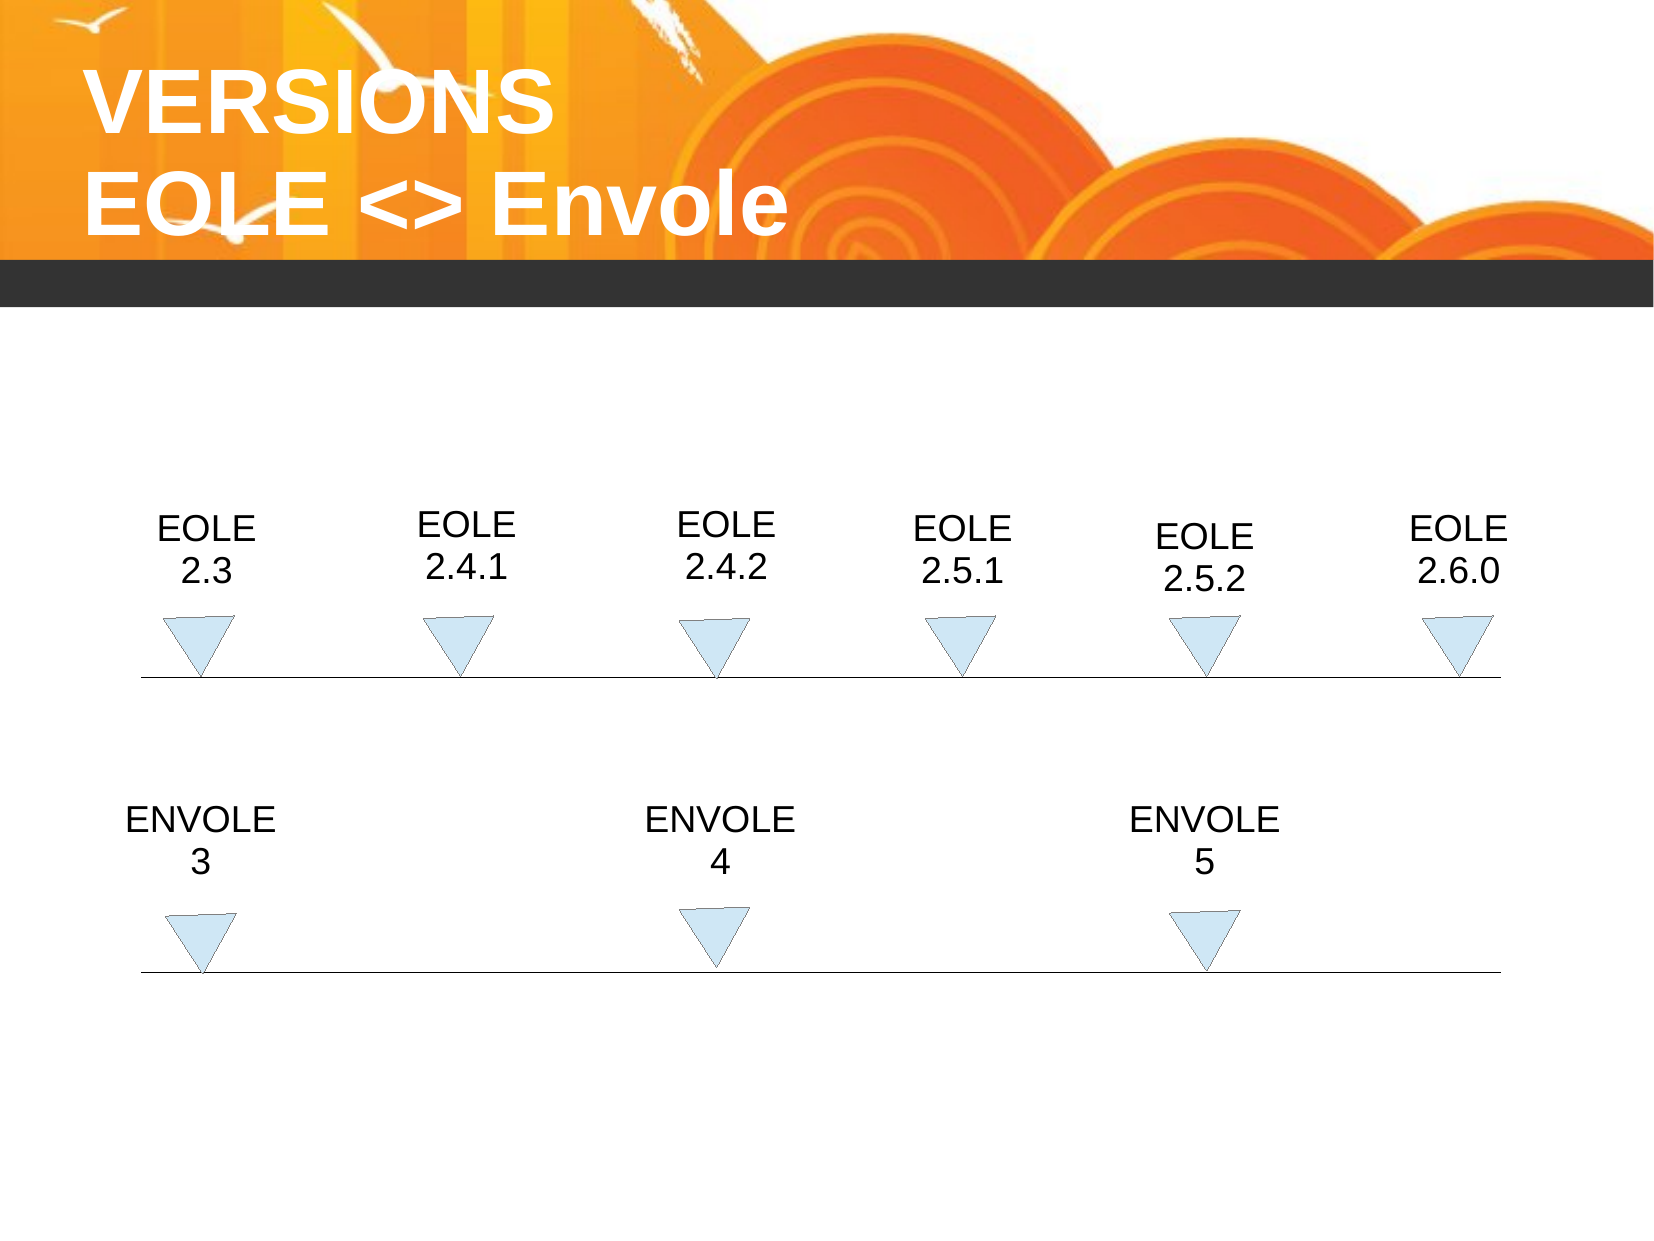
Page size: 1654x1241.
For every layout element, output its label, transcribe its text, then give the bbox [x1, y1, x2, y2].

text_box [165, 913, 237, 974]
text_box [1169, 615, 1241, 677]
text_box [679, 907, 750, 968]
text_box [1169, 910, 1241, 971]
text_box [163, 615, 235, 677]
text_box EOLE 2.5.2 [1139, 507, 1270, 607]
text_box EOLE 2.5.1 [897, 500, 1028, 600]
text_box EOLE 2.4.2 [661, 496, 792, 595]
text_box [925, 615, 996, 677]
text_box [1422, 615, 1494, 677]
title VERSIONS EOLE <> Envole [82, 49, 1571, 257]
text_box [679, 618, 750, 679]
text_box [423, 615, 494, 677]
text_box EOLE 2.3 [141, 500, 272, 600]
text_box EOLE 2.6.0 [1393, 500, 1524, 600]
text_box EOLE 2.4.1 [401, 496, 532, 595]
text_box ENVOLE 4 [614, 791, 827, 891]
text_box ENVOLE 5 [1098, 791, 1312, 891]
text_box ENVOLE 3 [94, 791, 308, 891]
